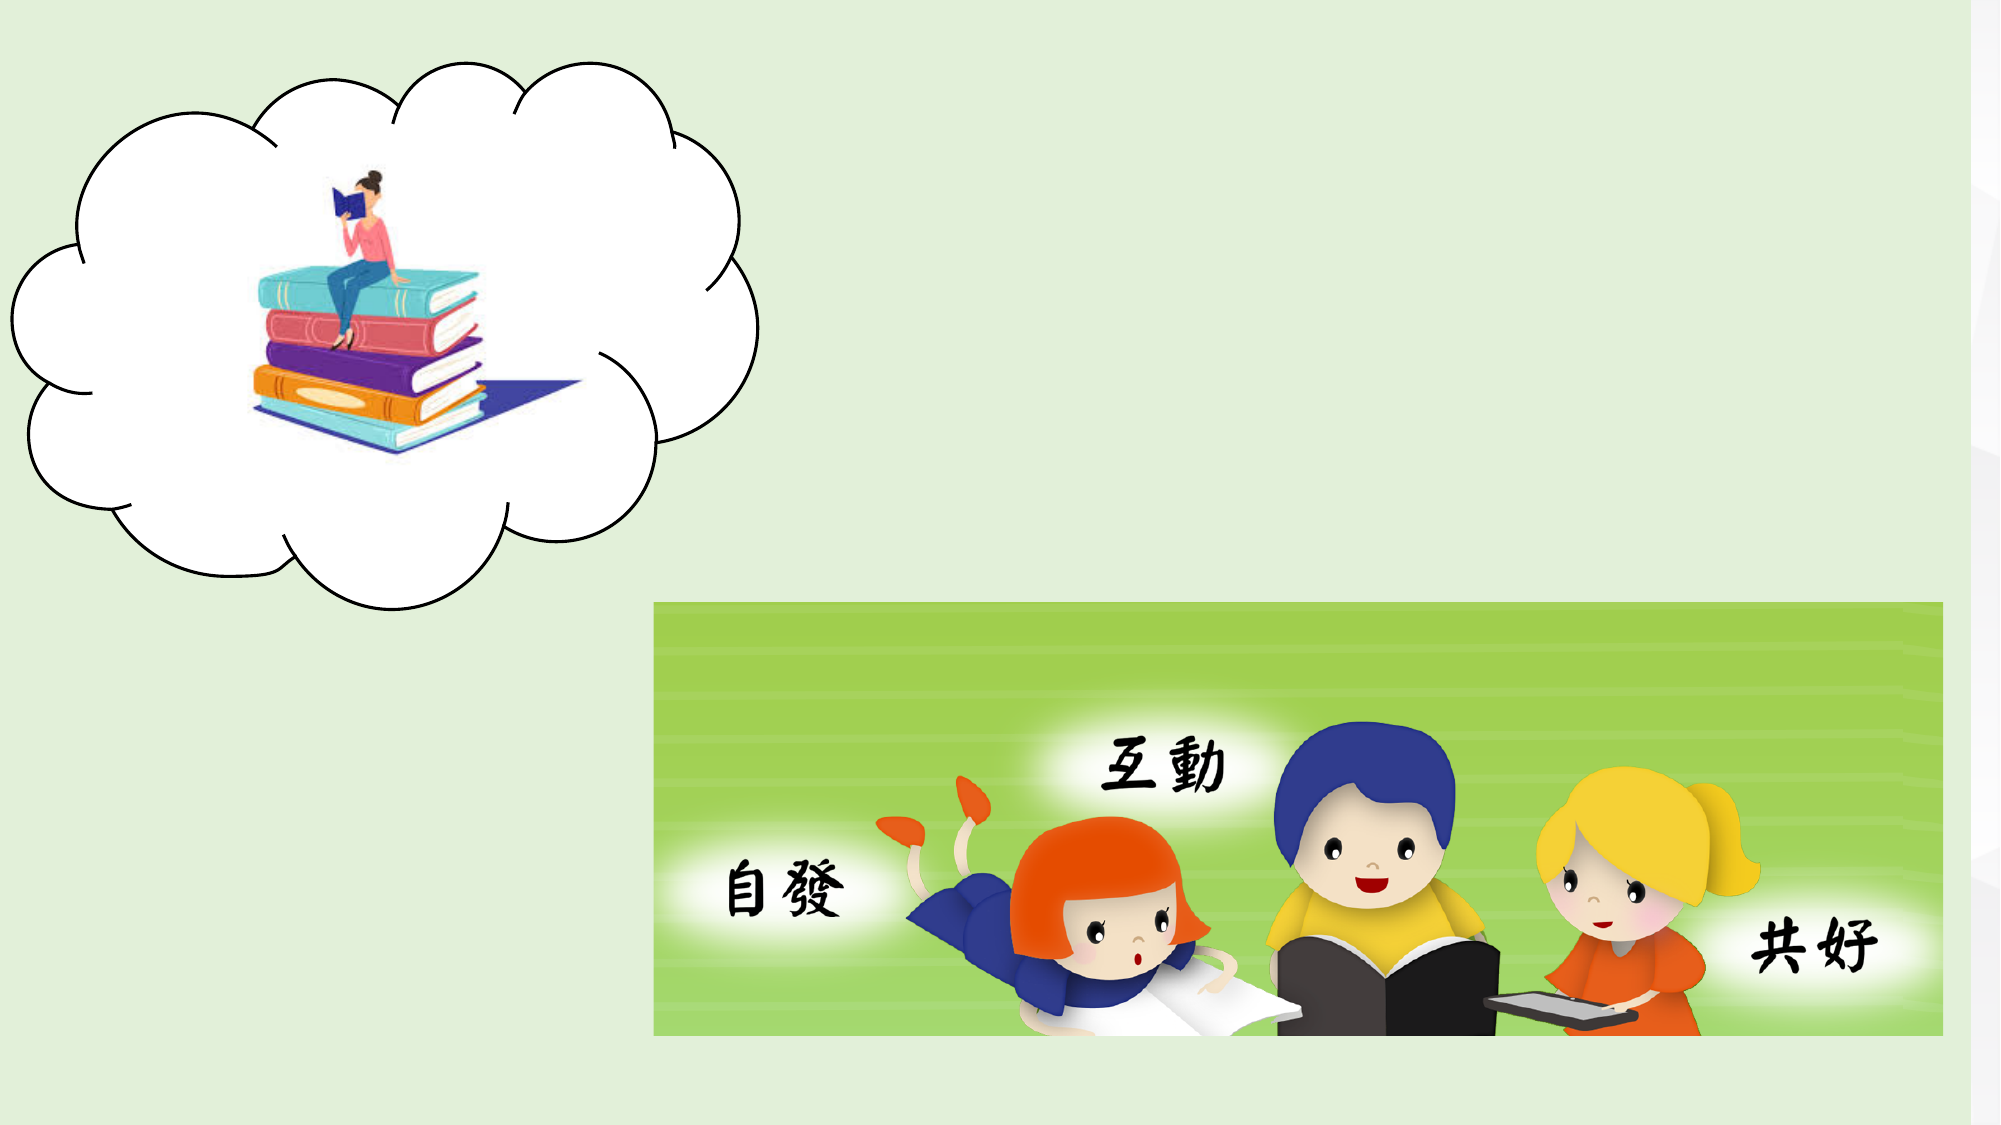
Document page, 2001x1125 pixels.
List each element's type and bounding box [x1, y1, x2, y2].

text_box [0, 0, 1971, 1125]
picture [653, 602, 1944, 1036]
picture [210, 152, 593, 476]
